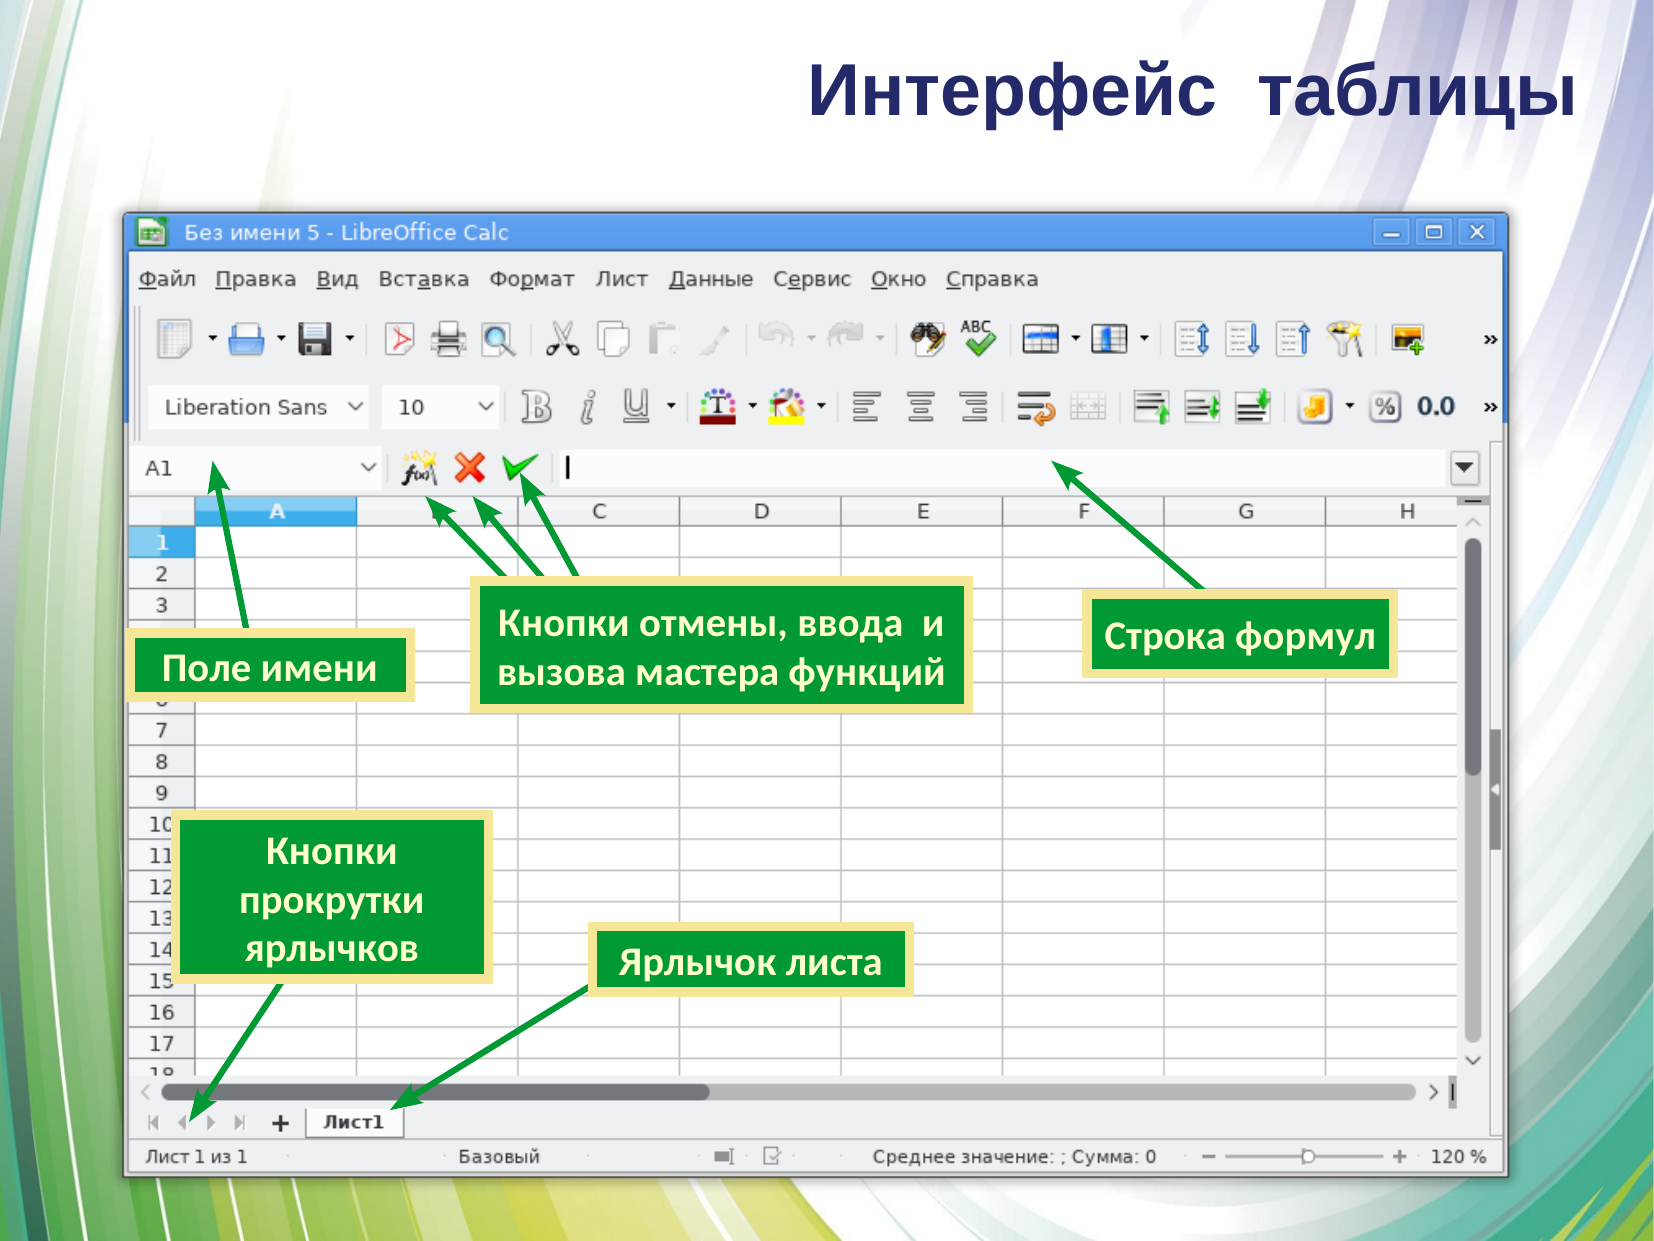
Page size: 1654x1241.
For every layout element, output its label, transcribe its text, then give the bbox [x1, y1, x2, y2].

picture [0, 0, 1654, 1241]
text_box Кнопки прокрутки ярлычков [175, 814, 489, 979]
text_box Кнопки отмены, ввода и вызова мастера функций [475, 580, 969, 709]
text_box Интерфейс таблицы [97, 34, 1595, 139]
text_box Ярлычок листа [592, 926, 910, 993]
text_box Строка формул [1087, 593, 1394, 674]
text_box Поле имени [129, 632, 411, 697]
